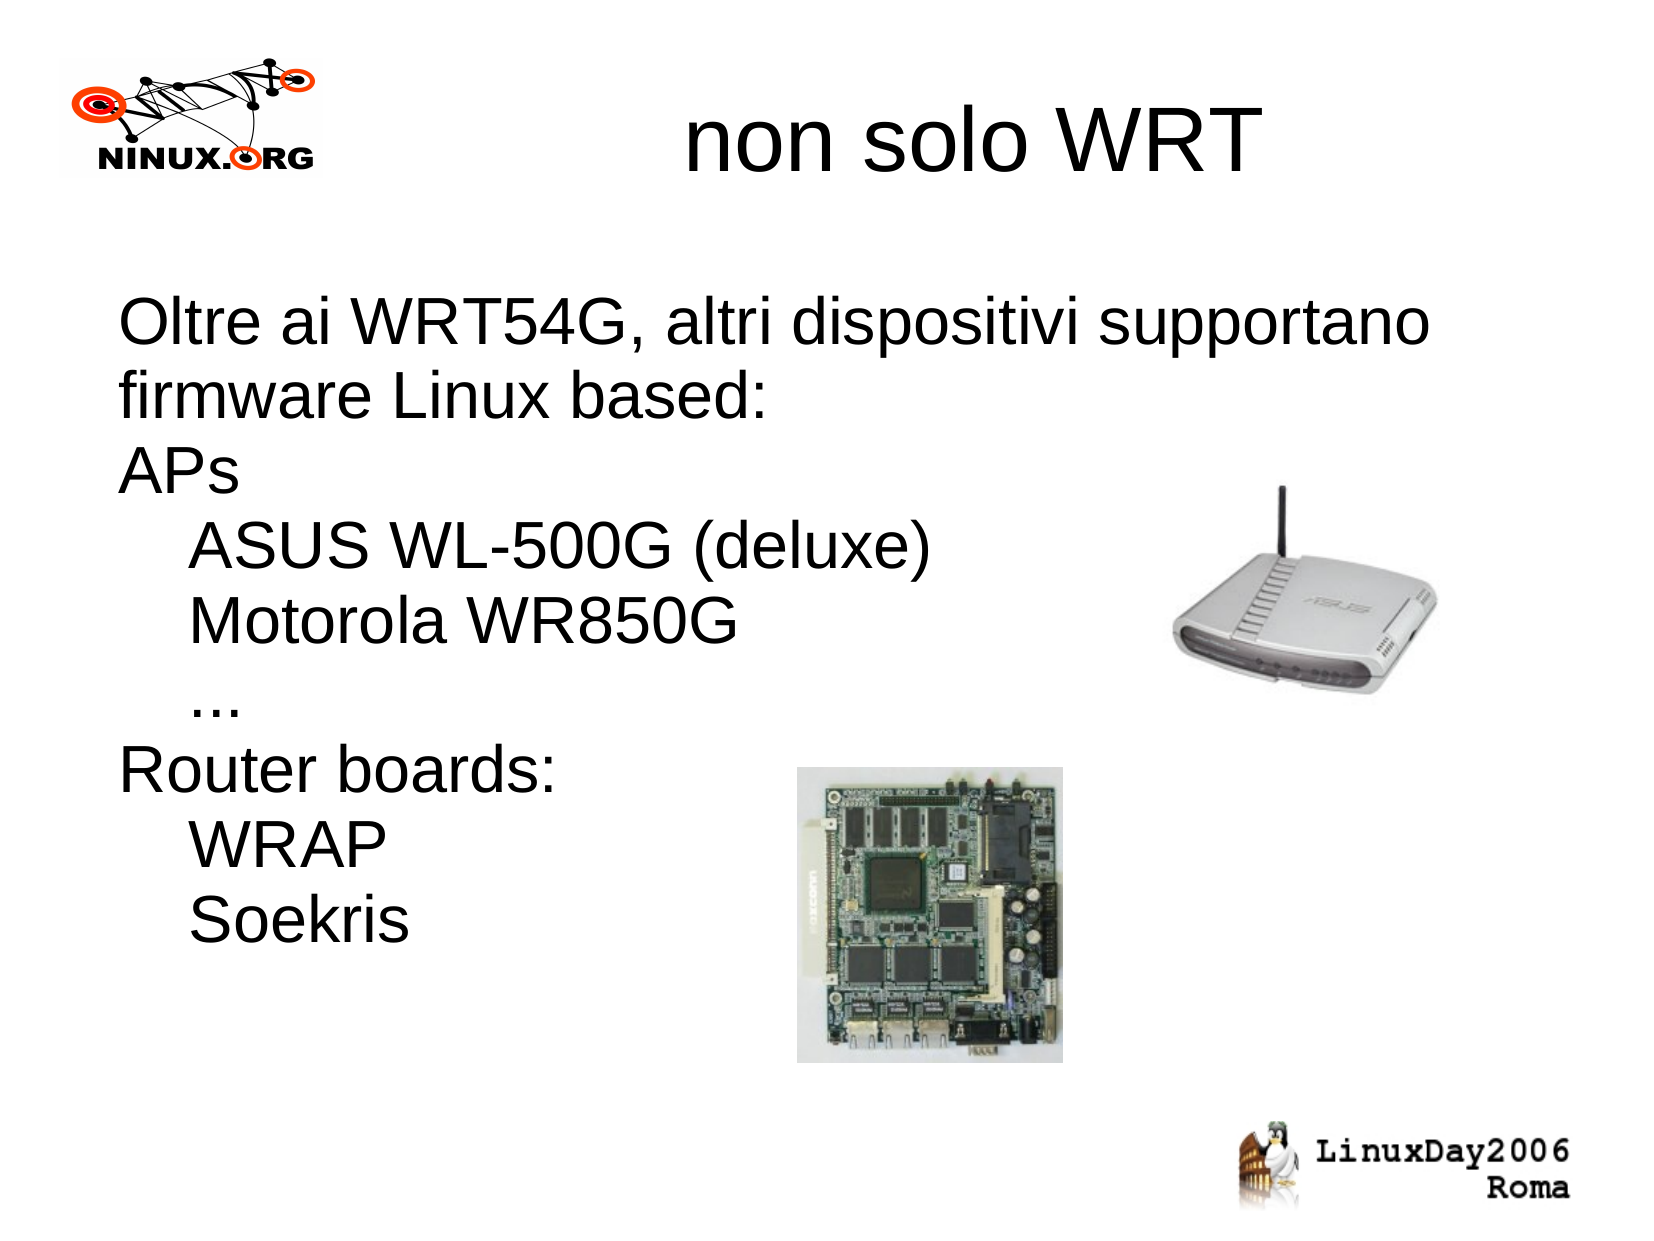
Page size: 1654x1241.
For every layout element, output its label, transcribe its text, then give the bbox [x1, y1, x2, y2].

picture [1151, 442, 1465, 756]
subtitle Oltre ai WRT54G, altri dispositivi supportano firmware Linux based: APs ASUS WL-500G (deluxe) Motorola WR850G ... Router boards: WRAP Soekris [118, 206, 1489, 1034]
picture [1234, 1121, 1589, 1211]
picture [59, 58, 323, 178]
title non solo WRT [383, 43, 1565, 237]
picture [797, 767, 1063, 1063]
